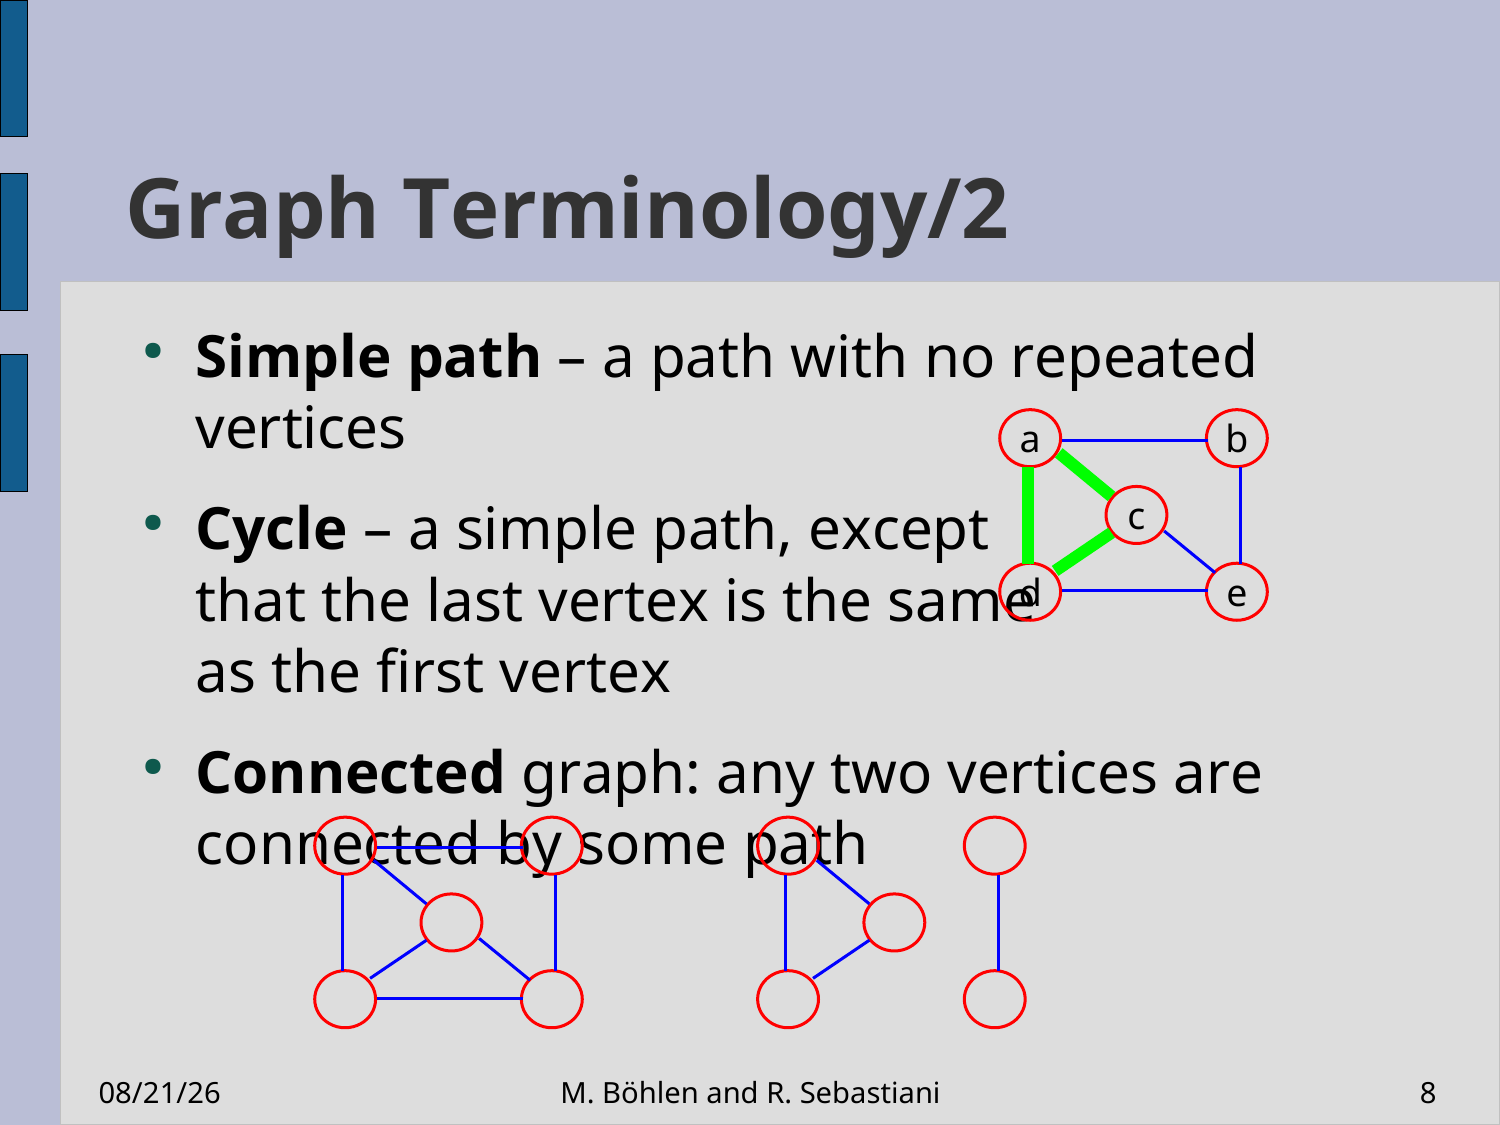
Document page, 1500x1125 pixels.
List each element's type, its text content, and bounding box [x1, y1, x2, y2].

text_box d [999, 563, 1061, 621]
text_box c [1106, 486, 1167, 544]
text_box e [1206, 563, 1268, 621]
text_box a [999, 409, 1061, 467]
text_box b [1206, 409, 1268, 467]
list Simple path – a path with no repeated vertices Cycle – a simple path, except that the last vertex is the same as the first vertex Connected graph: any two vertices are connected by some path [110, 312, 1392, 1069]
title Graph Terminology/2 [110, 67, 1392, 271]
